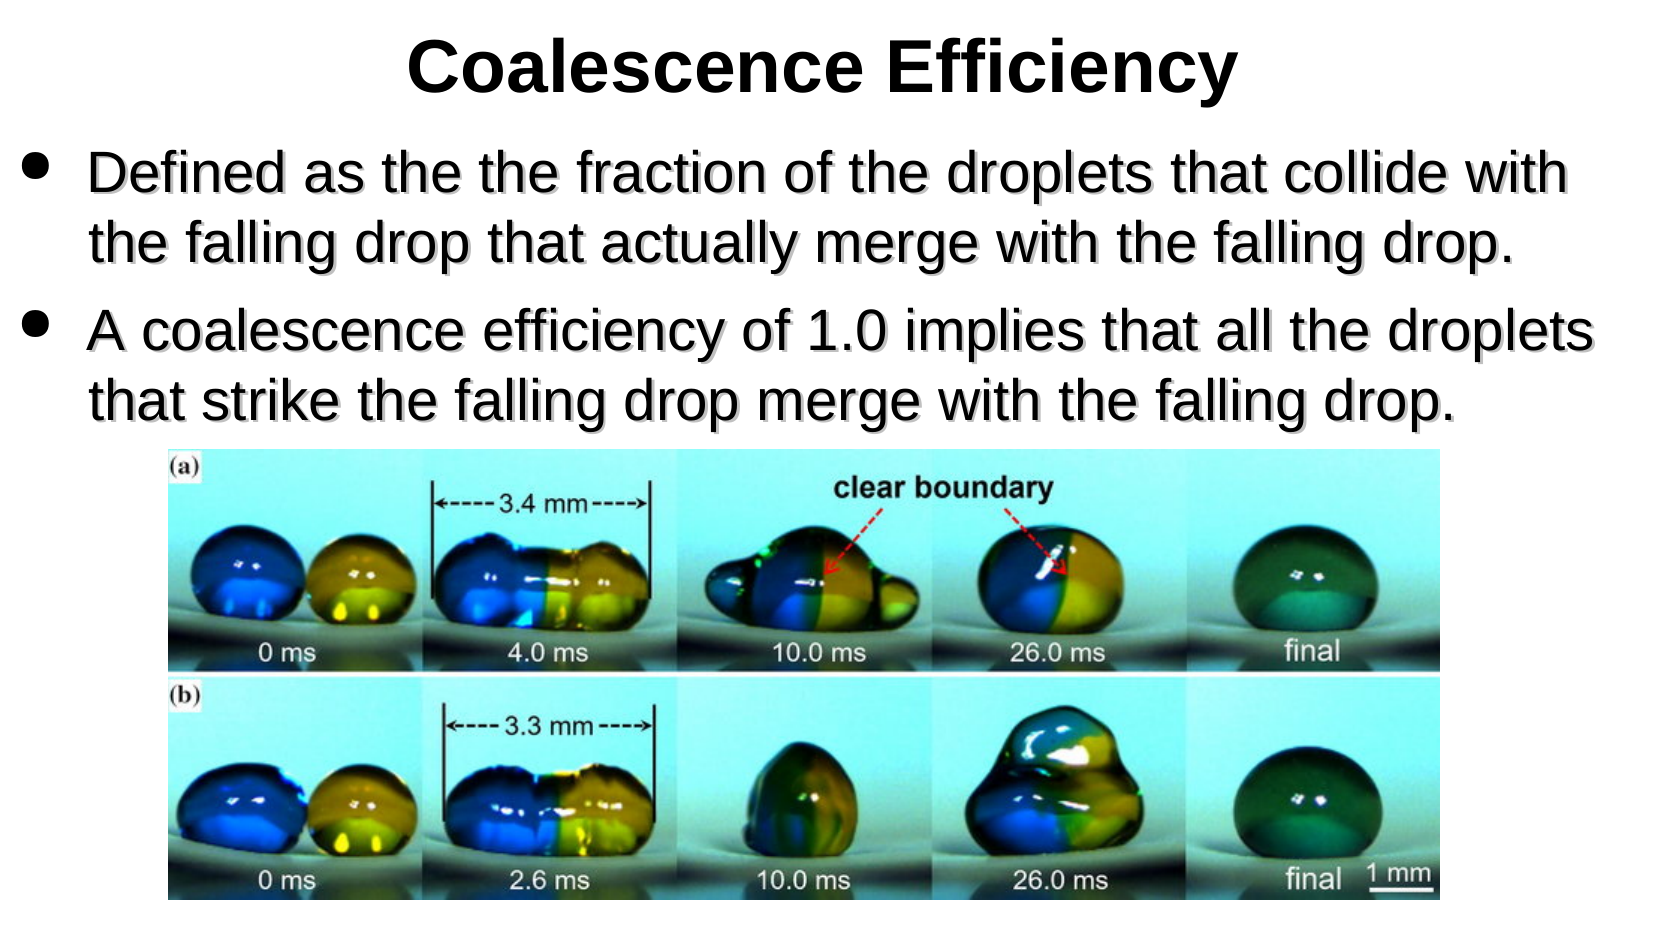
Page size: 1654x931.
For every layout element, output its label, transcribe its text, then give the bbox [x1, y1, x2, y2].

title Coalescence Efficiency [0, 11, 1651, 113]
picture [168, 449, 1440, 901]
text_box Defined as the the fraction of the droplets that collide with the falling drop that actually merge with the falling drop. A coalescence efficiency of 1.0 implies that all the droplets that strike the falling drop merge with the falling drop. [2, 126, 1645, 440]
